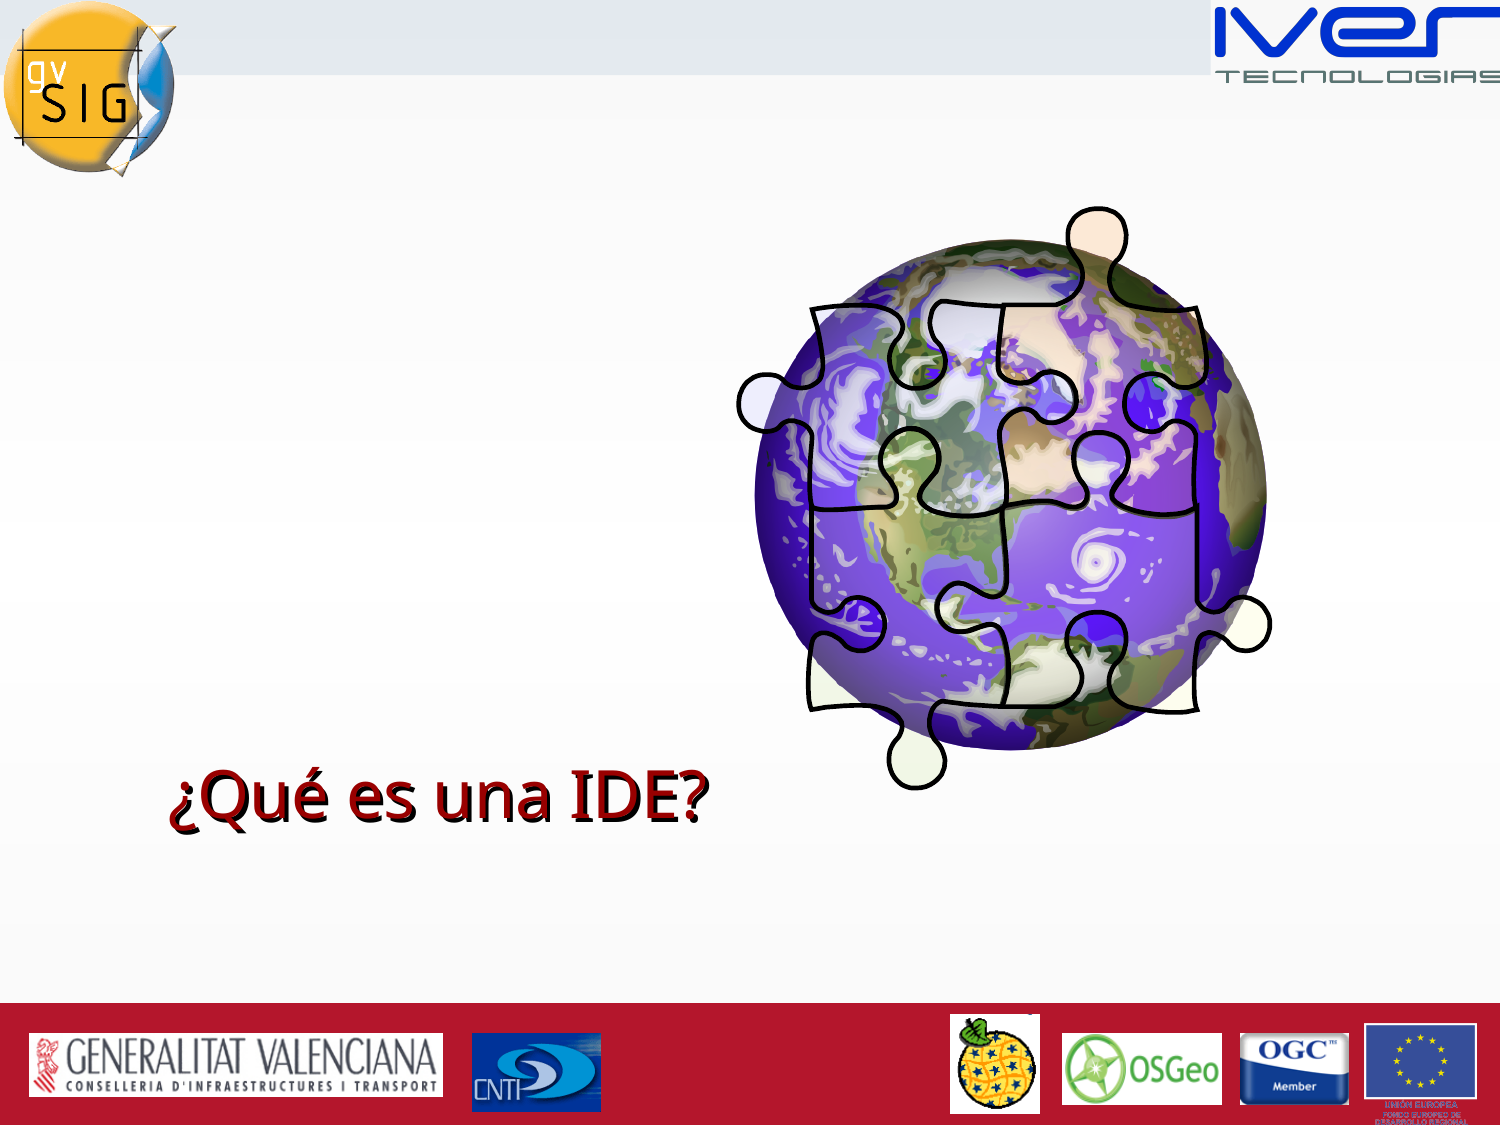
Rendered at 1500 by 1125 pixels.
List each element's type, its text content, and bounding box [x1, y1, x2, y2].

picture [1364, 1023, 1477, 1125]
picture [0, 0, 178, 179]
picture [649, 0, 1500, 1114]
text_box [738, 208, 1270, 789]
text_box ¿Qué es una IDE? [153, 739, 723, 846]
picture [472, 1033, 601, 1112]
picture [29, 1033, 443, 1097]
